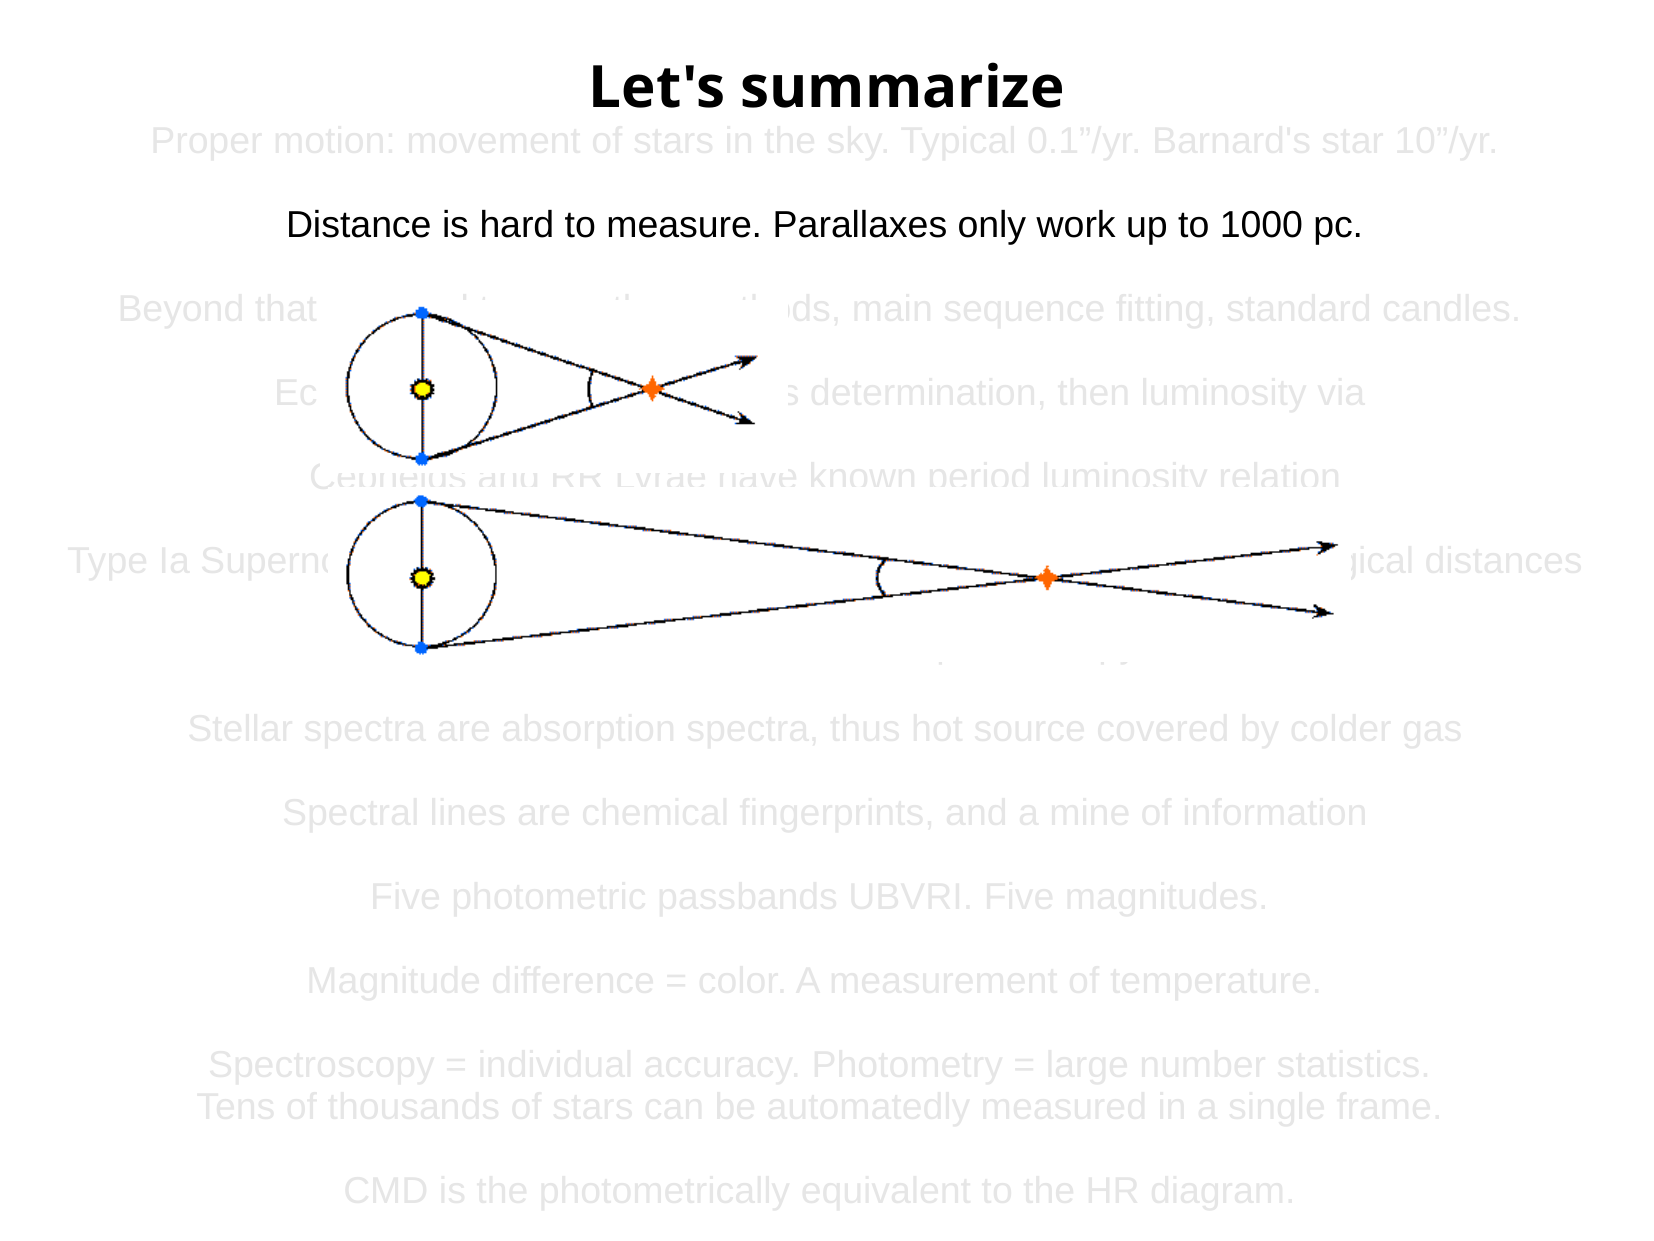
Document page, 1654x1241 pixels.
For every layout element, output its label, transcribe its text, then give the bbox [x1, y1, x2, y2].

text_box Let's summarize [0, 37, 1654, 121]
text_box Proper motion: movement of stars in the sky. Typical 0.1”/yr. Barnard's star 10”/yr. Distance is hard to measure. Parallaxes only work up to 1000 pc. Beyond that we need to use other methods, main sequence fitting, standard candles. Eclipsing binaries enable radius determination, then luminosity via Cepheids and RR Lyrae have known period luminosity relation Type Ia Supernovae are very luminous standard candles, seen over cosmological distances Kirchhoff's three laws of spectroscopy Stellar spectra are absorption spectra, thus hot source covered by colder gas Spectral lines are chemical fingerprints, and a mine of information Five photometric passbands UBVRI. Five magnitudes. Magnitude difference = color. A measurement of temperature. Spectroscopy = individual accuracy. Photometry = large number statistics. Tens of thousands of stars can be automatedly measured in a single frame. CMD is the photometrically equivalent to the HR diagram. [37, 112, 1613, 1241]
picture [328, 487, 1351, 662]
picture [320, 300, 788, 473]
